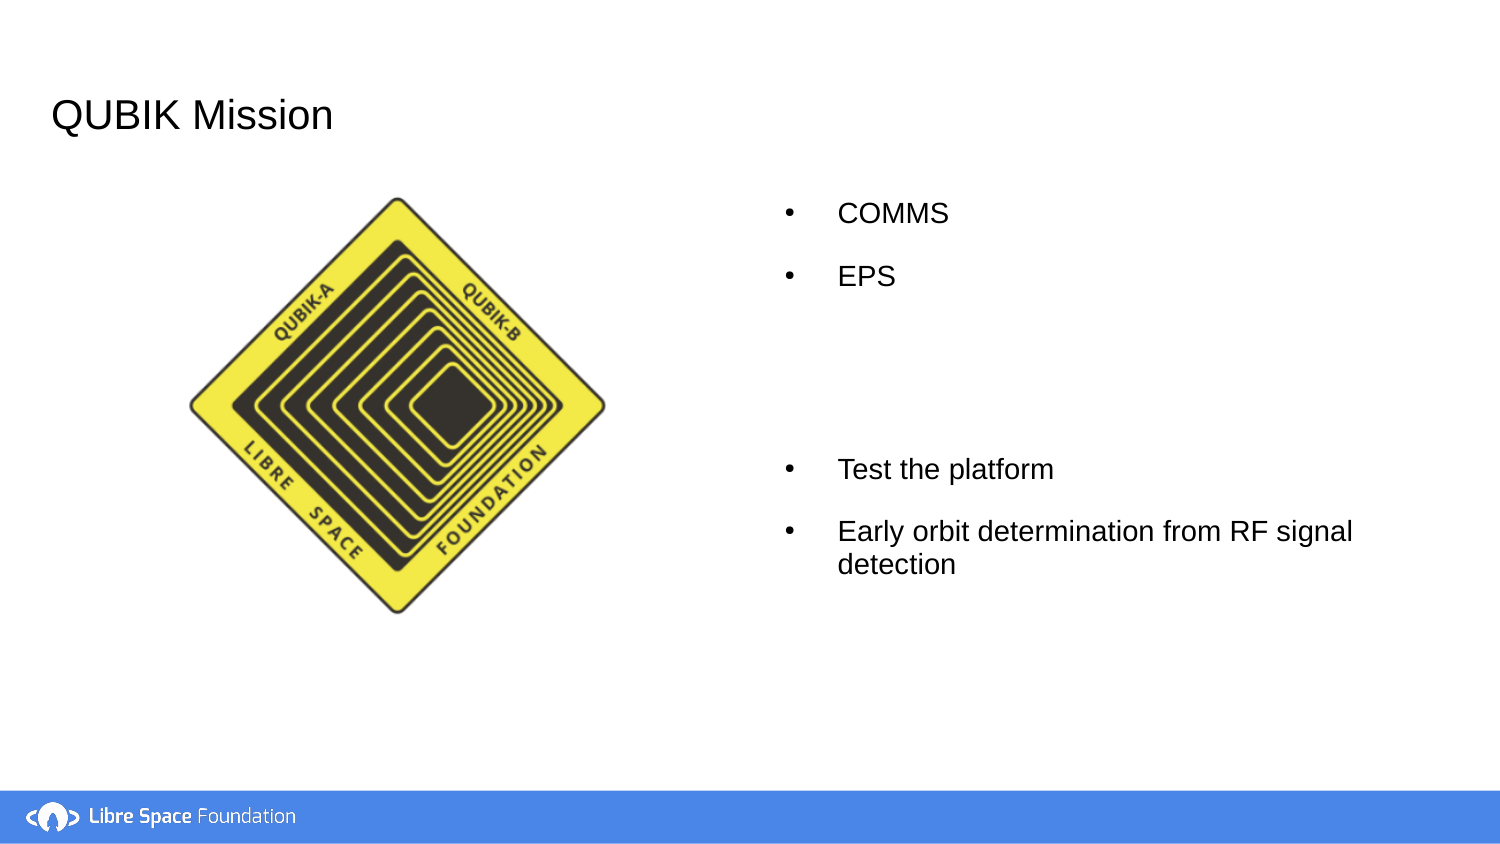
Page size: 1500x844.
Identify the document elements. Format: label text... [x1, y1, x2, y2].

picture [26, 802, 295, 832]
list Test the platform Early orbit determination from RF signal detection [766, 453, 1426, 687]
picture [150, 183, 652, 650]
list COMMS EPS [766, 197, 1426, 431]
title QUBIK Mission [51, 45, 1449, 184]
